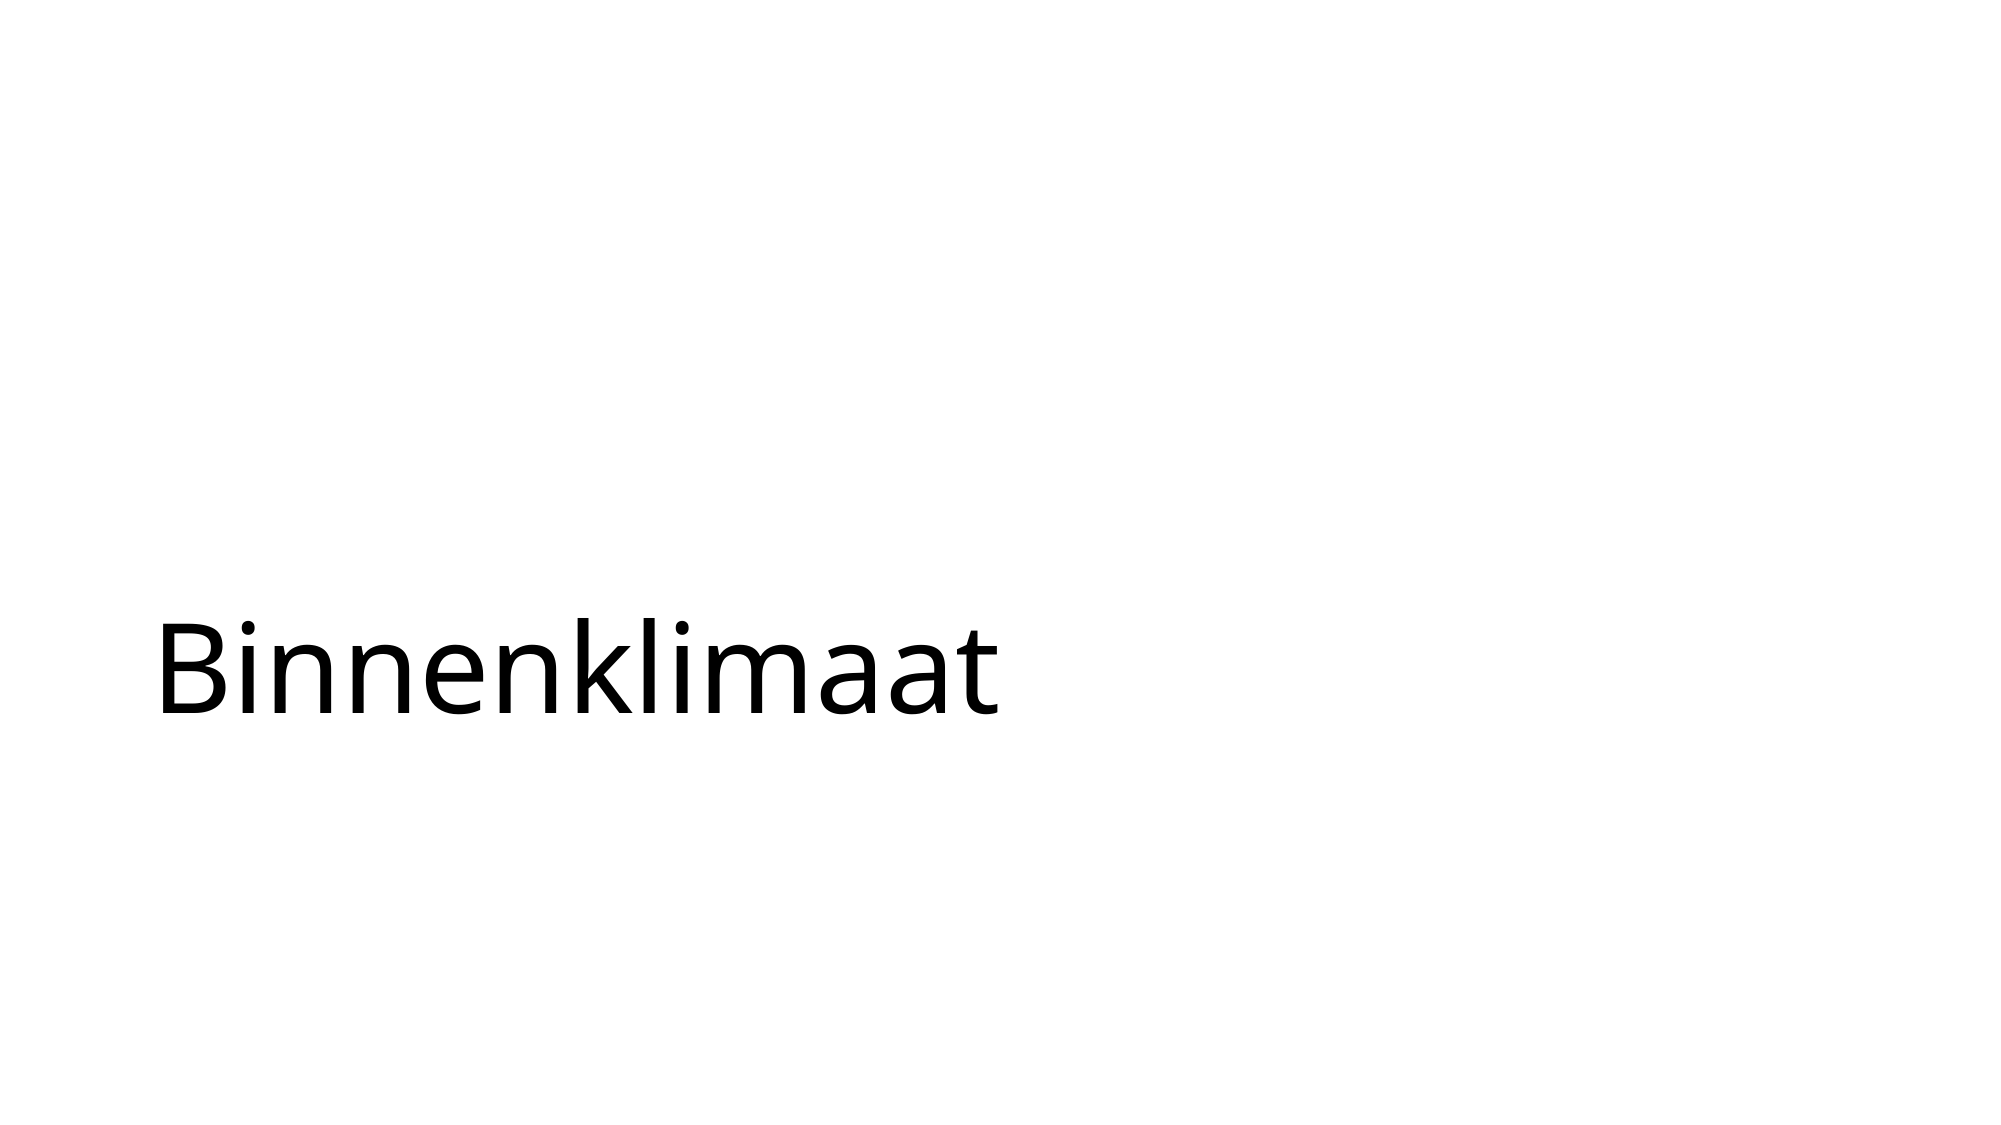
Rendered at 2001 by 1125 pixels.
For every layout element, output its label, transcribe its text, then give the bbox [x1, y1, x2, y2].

title Binnenklimaat [136, 280, 1862, 749]
